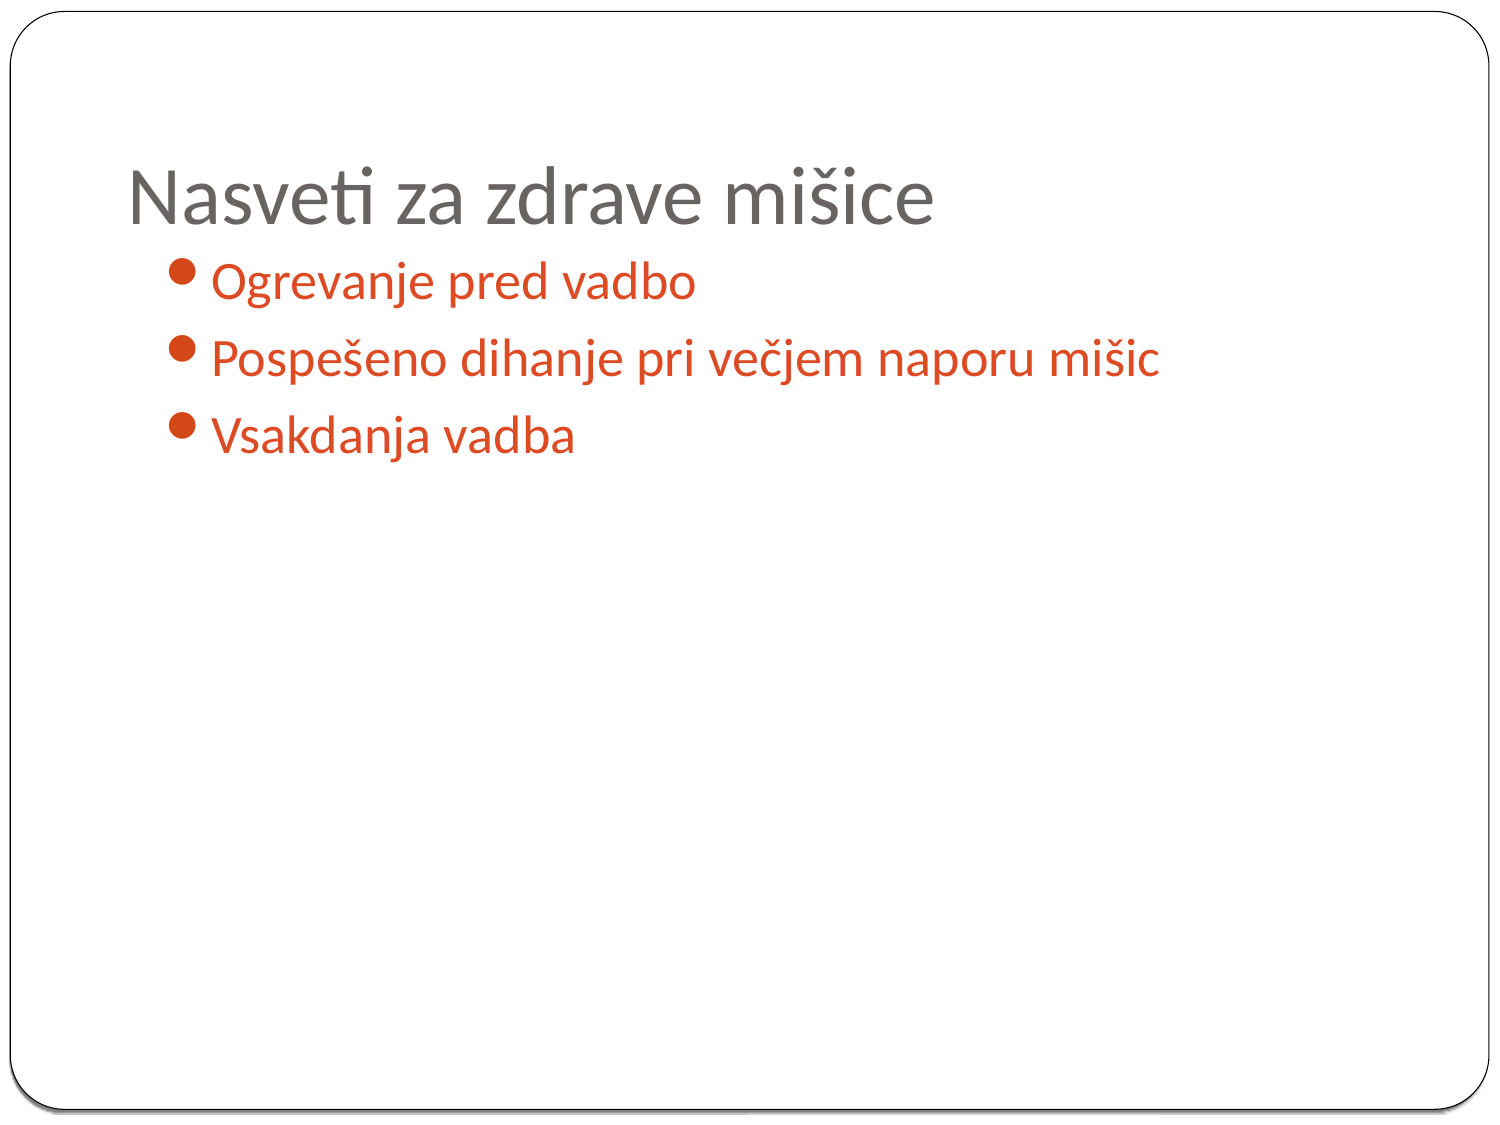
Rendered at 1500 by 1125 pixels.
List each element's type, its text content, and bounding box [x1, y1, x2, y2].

list Ogrevanje pred vadbo Pospešeno dihanje pri večjem naporu mišic Vsakdanja vadba [150, 237, 1425, 988]
title Nasveti za zdrave mišice [112, 131, 1388, 257]
